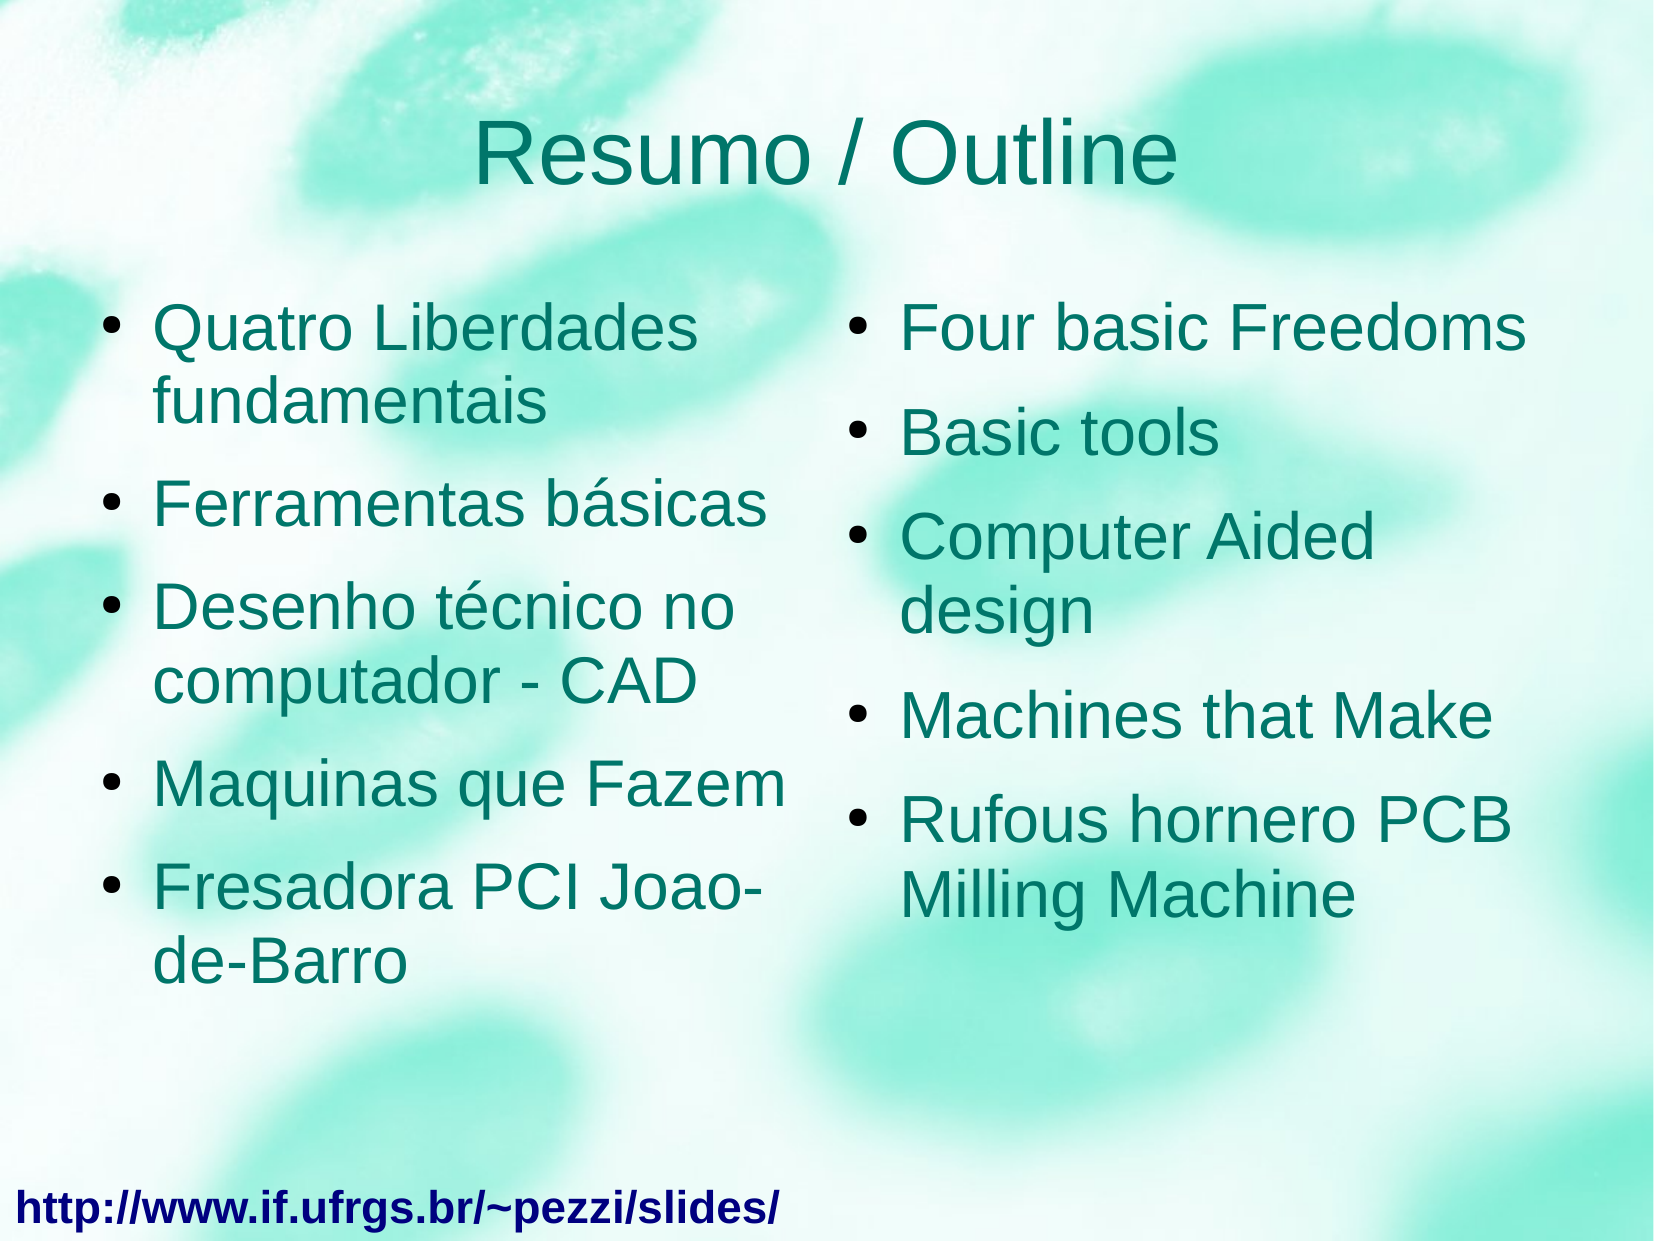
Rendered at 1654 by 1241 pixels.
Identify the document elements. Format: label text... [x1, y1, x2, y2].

title Resumo / Outline [82, 49, 1571, 257]
picture [0, 0, 1654, 1241]
list Four basic Freedoms Basic tools Computer Aided design Machines that Make Rufous hornero PCB Milling Machine [828, 290, 1539, 1010]
text_box http://www.if.ufrgs.br/~pezzi/slides/ [0, 1174, 958, 1241]
list Quatro Liberdades fundamentais Ferramentas básicas Desenho técnico no computador - CAD Maquinas que Fazem Fresadora PCI Joao-de-Barro [82, 290, 793, 1010]
